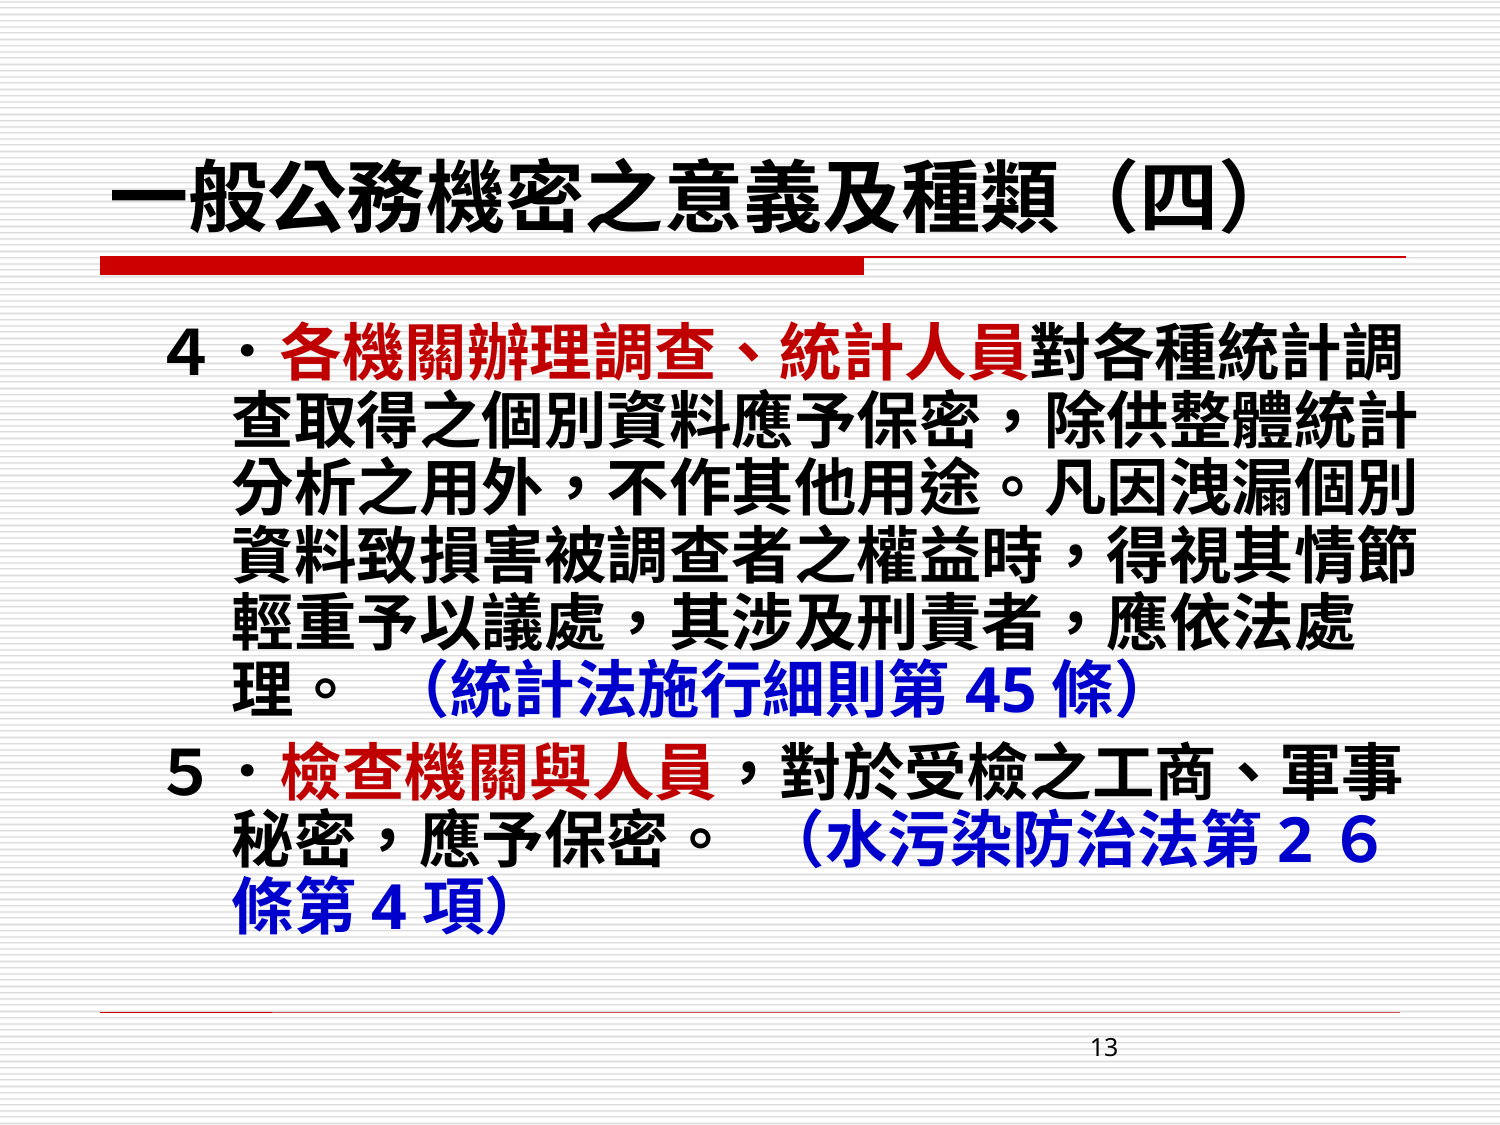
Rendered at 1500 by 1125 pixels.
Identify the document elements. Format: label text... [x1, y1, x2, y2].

text_box [1074, 1024, 1400, 1103]
title 一般公務機密之意義及種類（四） [94, 50, 1407, 250]
list ４．各機關辦理調查、統計人員對各種統計調查取得之個別資料應予保密，除供整體統計分析之用外，不作其他用途。凡因洩漏個別資料致損害被調查者之權益時，得視其情節輕重予以議處，其涉及刑責者，應依法處理。 （統計法施行細則第45條） ５．檢查機關與人員，對於受檢之工商、軍事秘密，應予保密。 （水污染防治法第2６條第4項） [62, 314, 1438, 1076]
